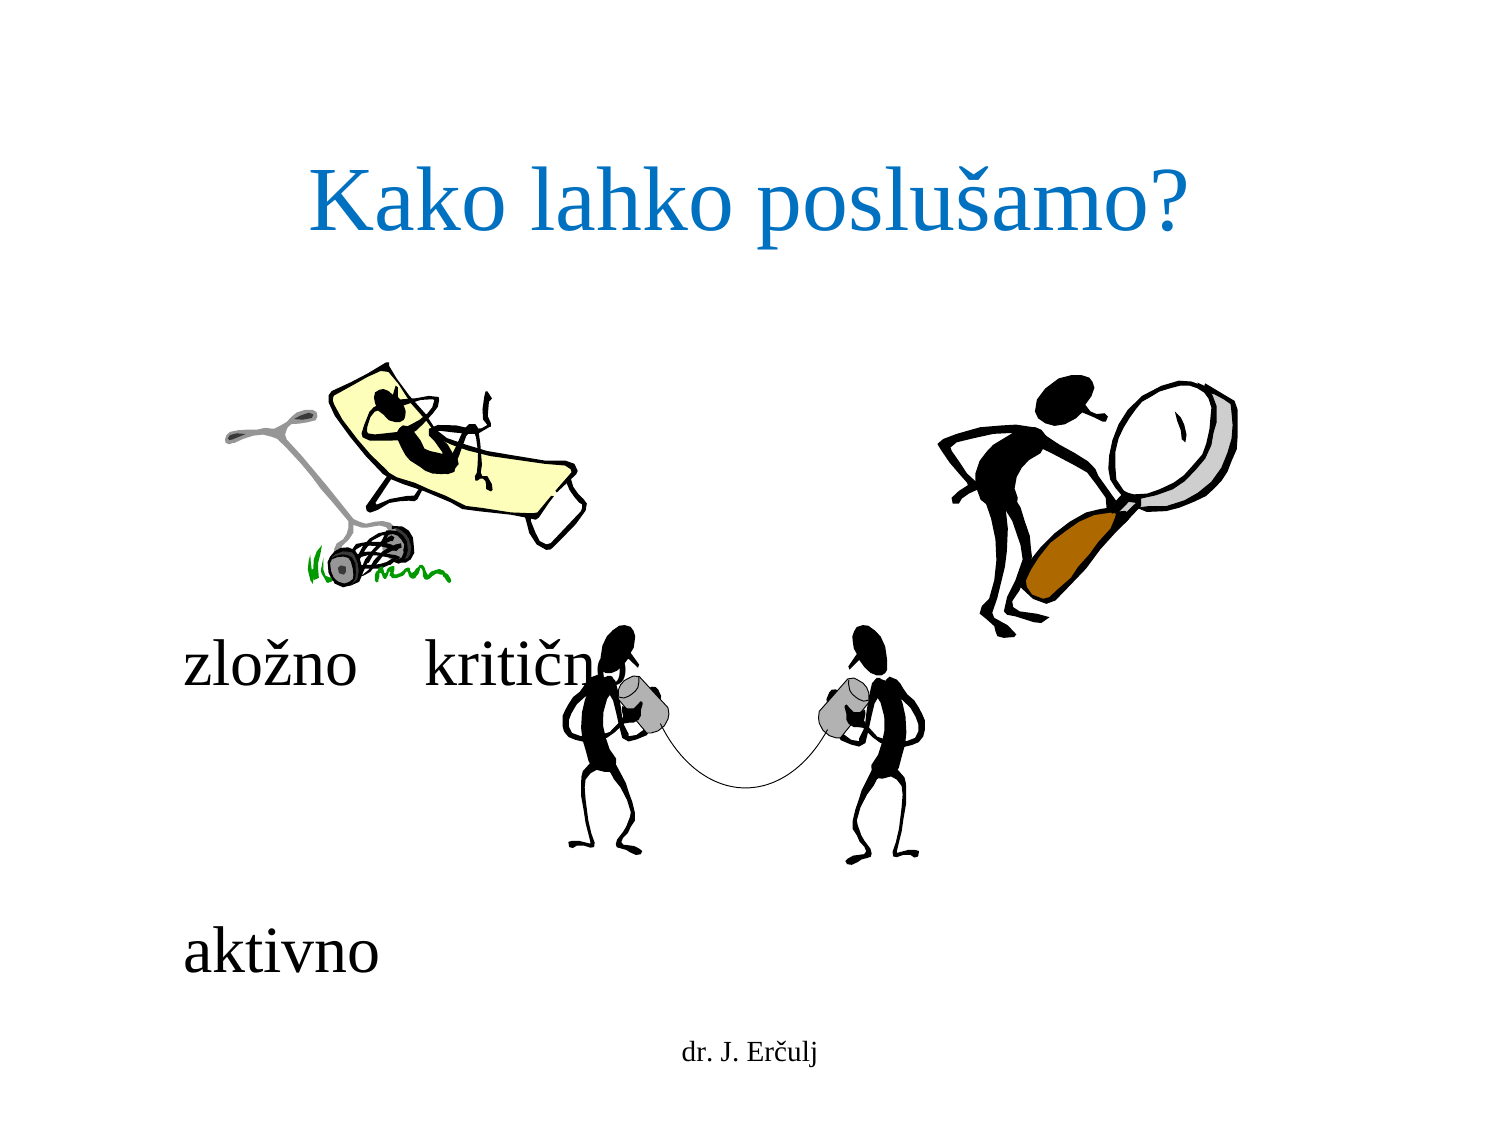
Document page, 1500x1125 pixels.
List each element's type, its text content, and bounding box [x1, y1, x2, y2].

list zložno kritično aktivno [112, 324, 1388, 1001]
picture [225, 362, 588, 588]
picture [562, 624, 925, 865]
title Kako lahko poslušamo? [112, 99, 1388, 288]
picture [937, 375, 1238, 638]
text_box dr. J. Erčulj [512, 1025, 988, 1101]
